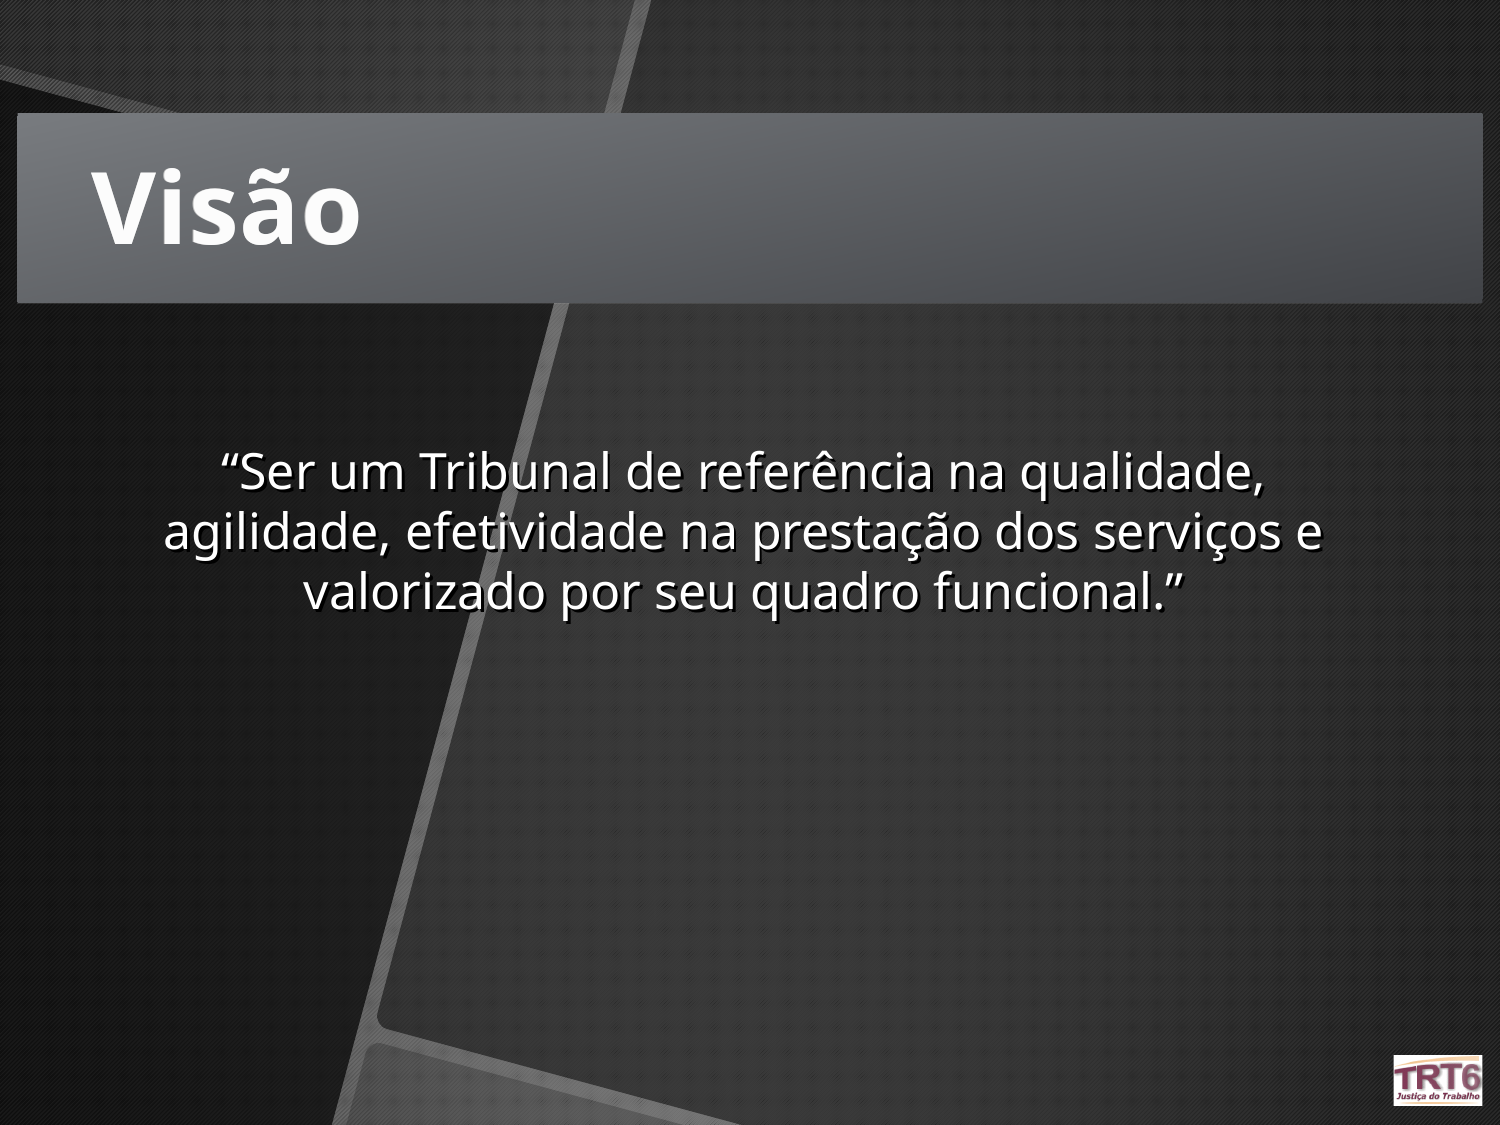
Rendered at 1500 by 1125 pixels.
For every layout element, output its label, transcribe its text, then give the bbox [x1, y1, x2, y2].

picture [1393, 1055, 1483, 1106]
text_box [18, 114, 1482, 303]
text_box “Ser um Tribunal de referência na qualidade, agilidade, efetividade na prestação dos serviços e valorizado por seu quadro funcional.” [123, 432, 1365, 627]
text_box Visão [77, 137, 1270, 272]
